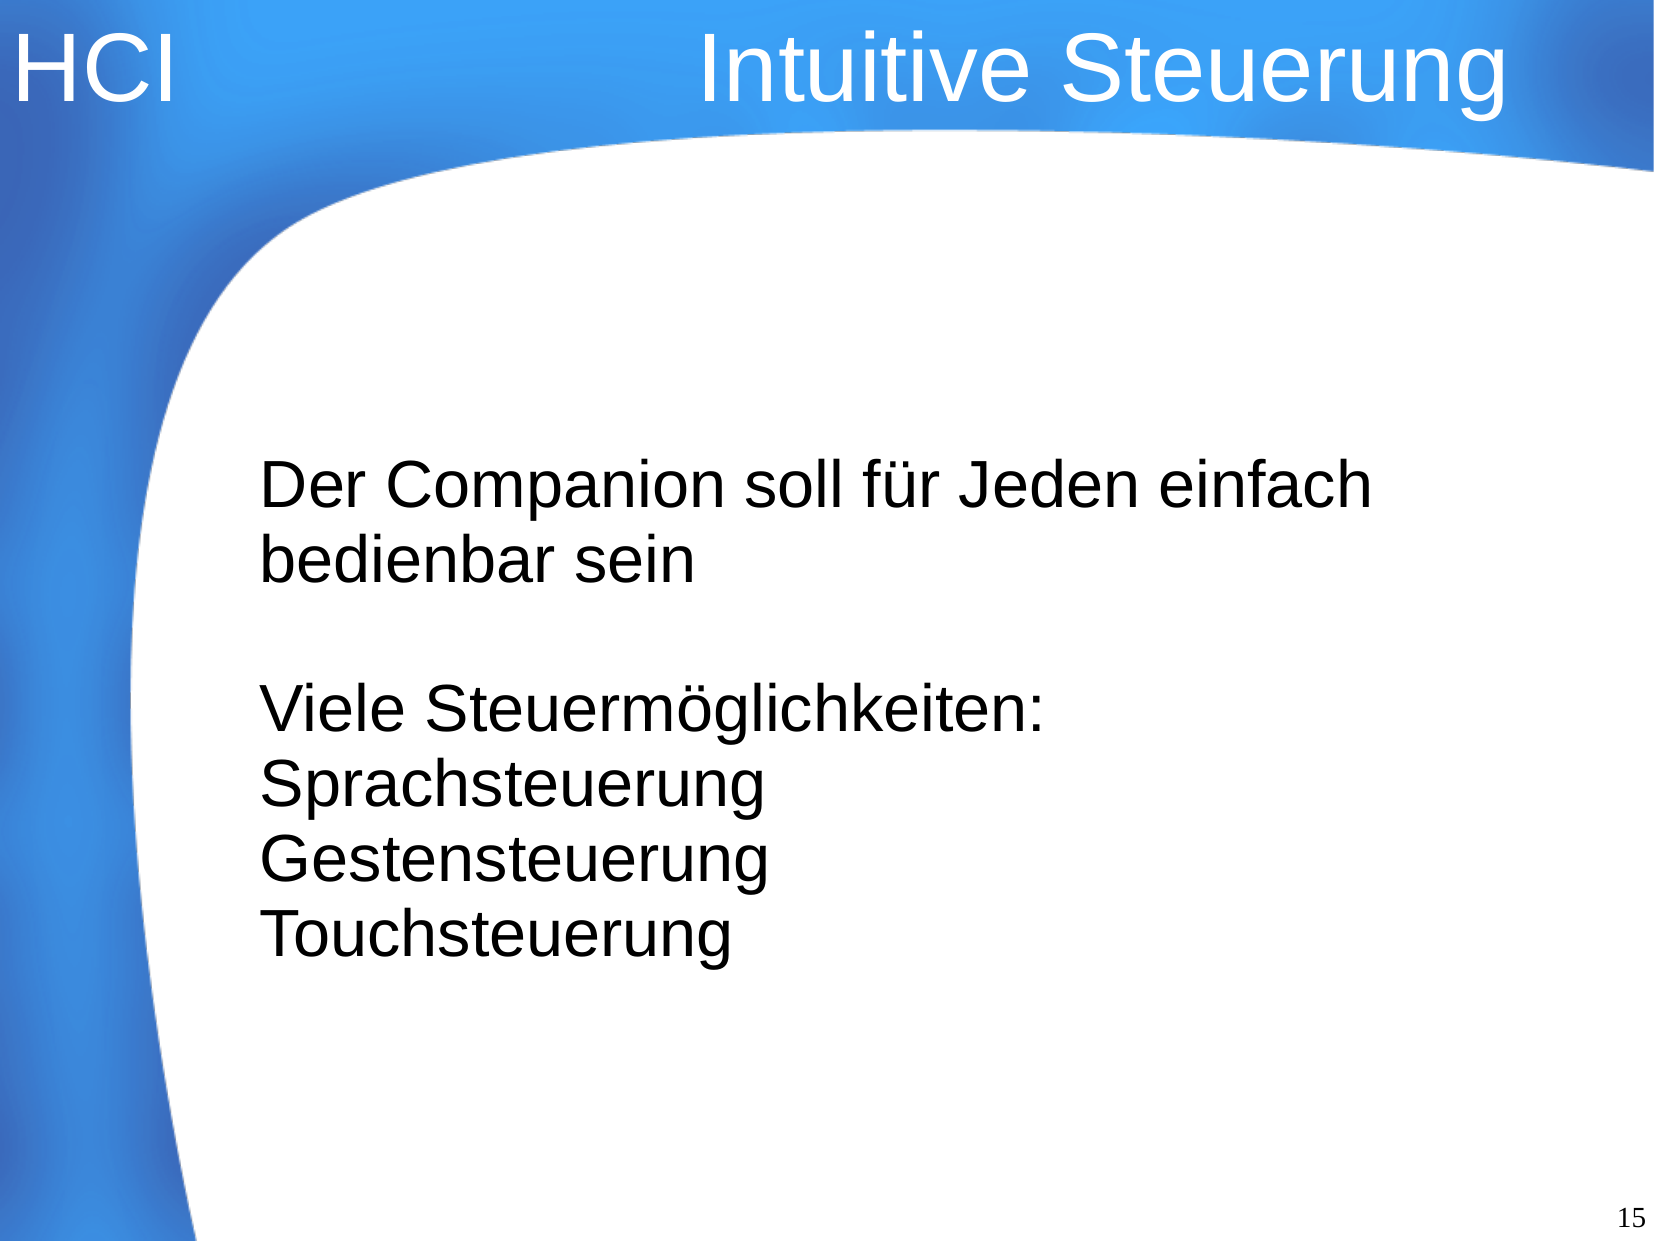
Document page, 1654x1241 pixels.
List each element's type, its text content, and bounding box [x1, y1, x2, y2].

subtitle Der Companion soll für Jeden einfach bedienbar sein Viele Steuermöglichkeiten: Sprachsteuerung Gestensteuerung Touchsteuerung [259, 248, 1560, 1170]
picture [0, 0, 1654, 1241]
title HCI [11, 13, 697, 123]
title Intuitive Steuerung [697, 13, 1619, 123]
